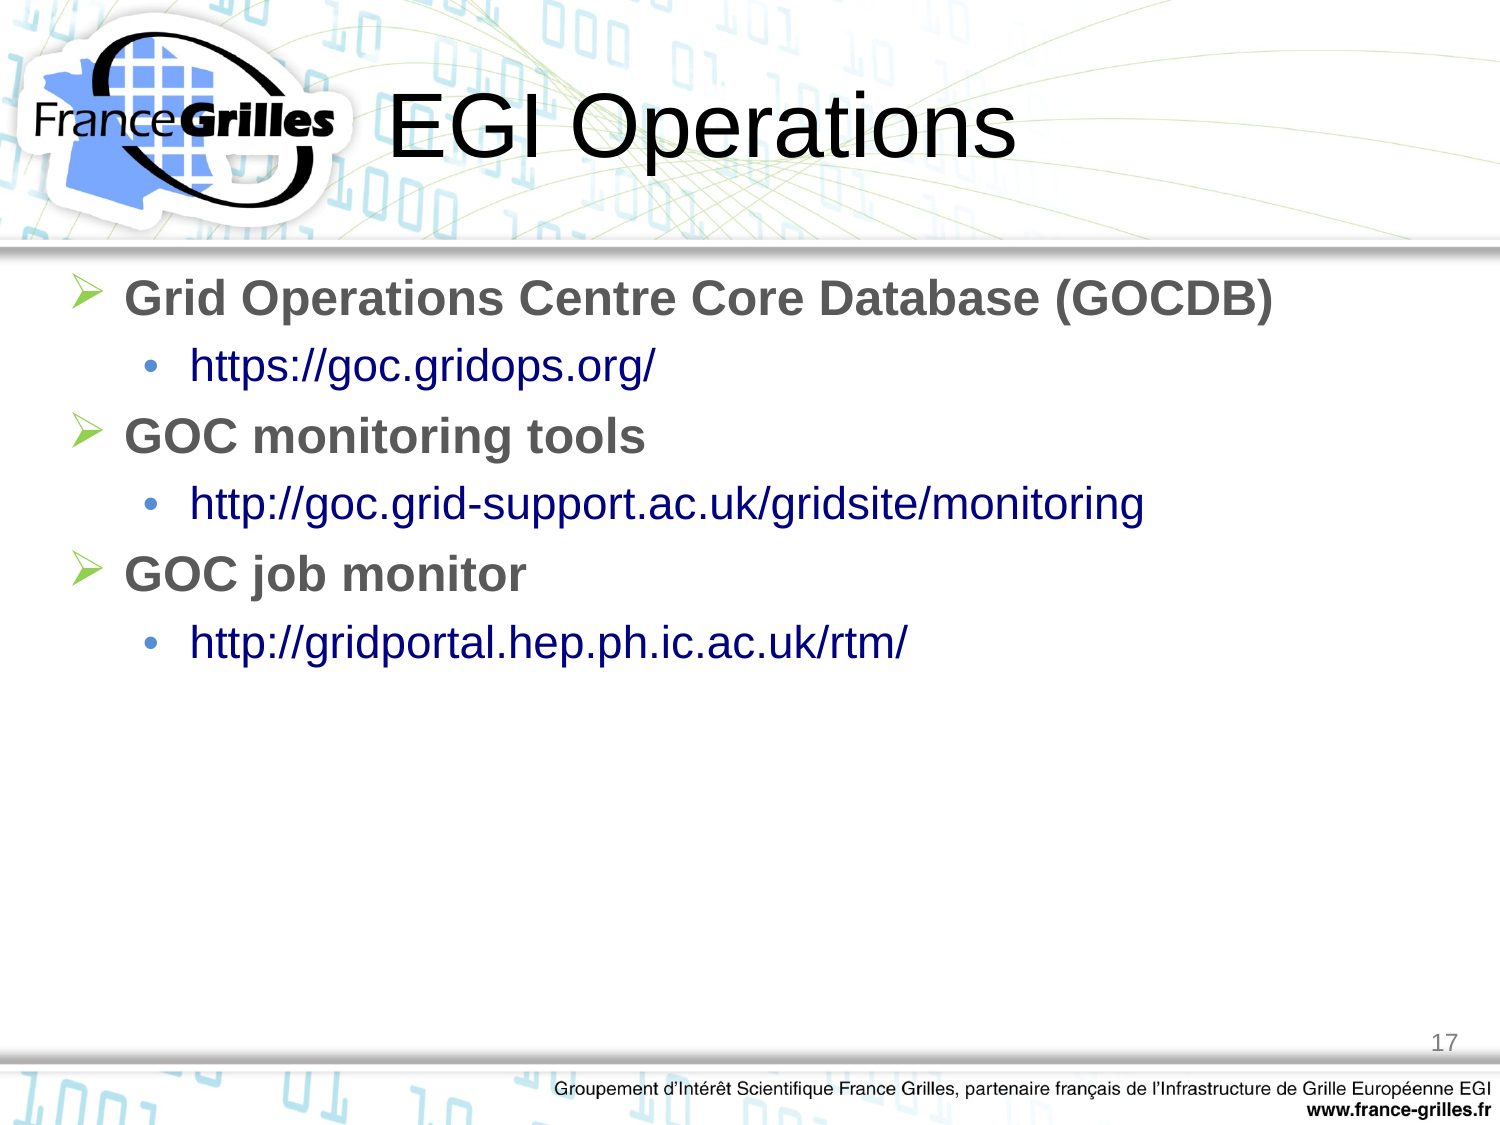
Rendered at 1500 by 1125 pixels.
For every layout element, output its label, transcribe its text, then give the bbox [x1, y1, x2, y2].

picture [0, 0, 1500, 1125]
title EGI Operations [372, 7, 1459, 244]
list Grid Operations Centre Core Database (GOCDB) https://goc.gridops.org/ GOC monitoring tools http://goc.grid-support.ac.uk/gridsite/monitoring GOC job monitor http://gridportal.hep.ph.ic.ac.uk/rtm/ [53, 262, 1459, 1024]
